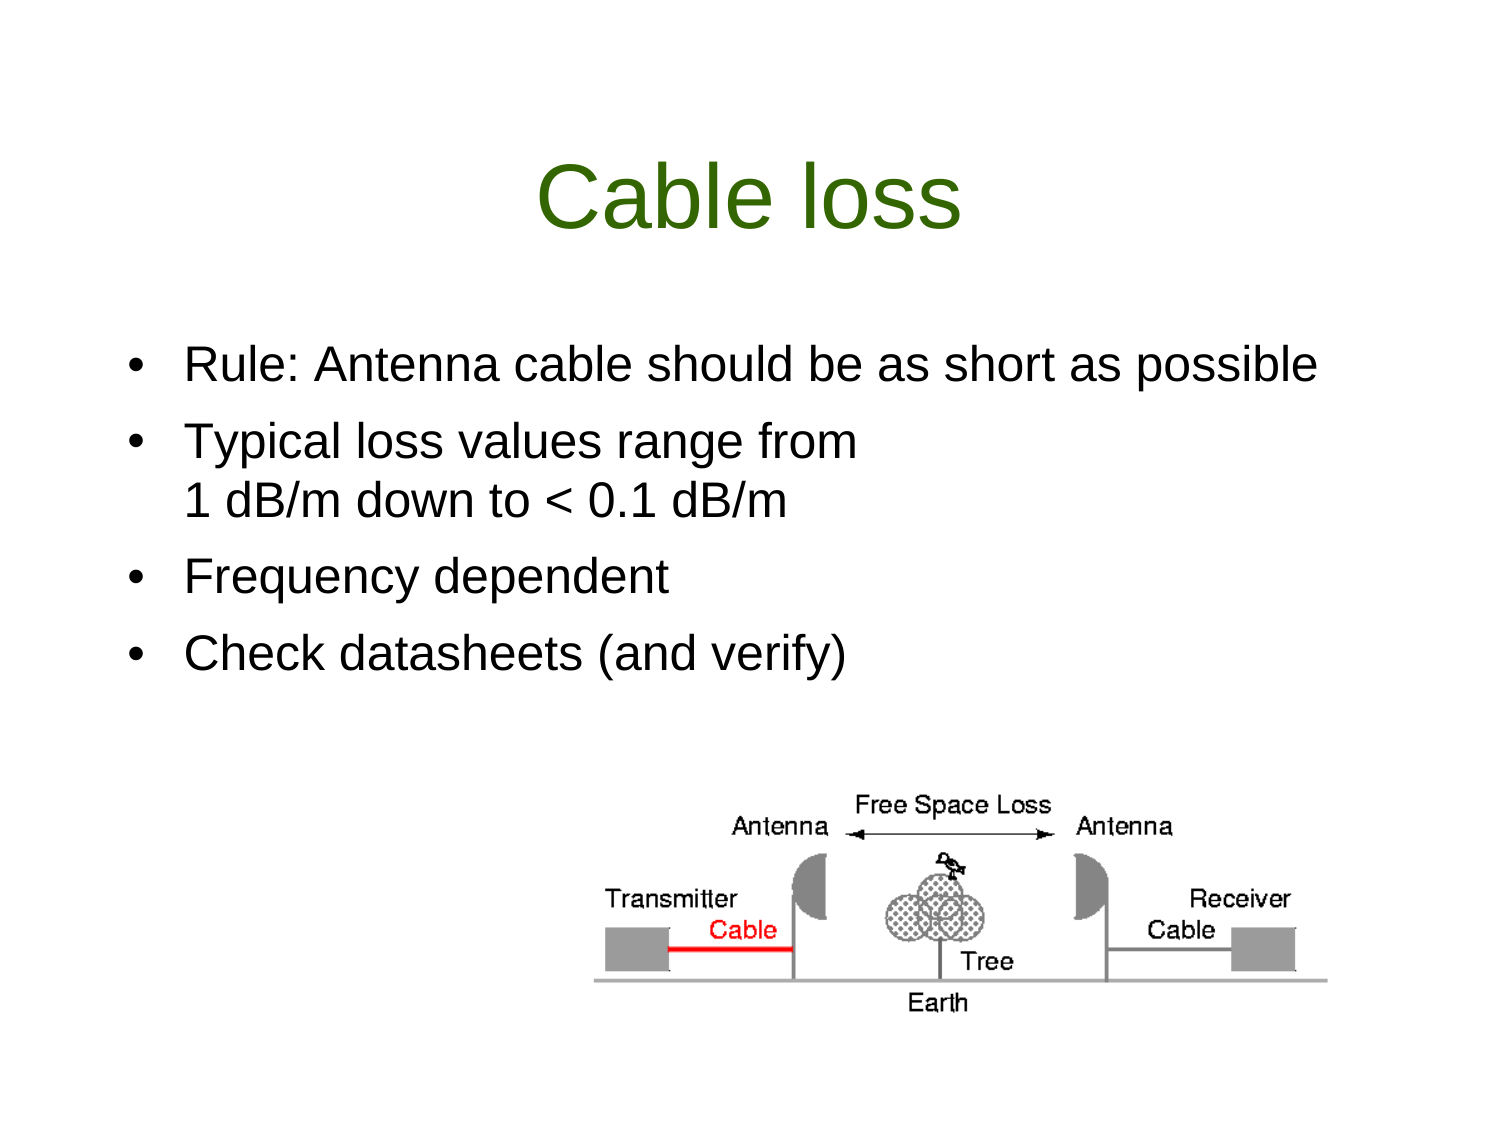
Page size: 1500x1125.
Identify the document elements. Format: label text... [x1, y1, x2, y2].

title Cable loss [112, 79, 1388, 309]
picture [589, 791, 1334, 1019]
list Rule: Antenna cable should be as short as possible Typical loss values range from 1 dB/m down to < 0.1 dB/m Frequency dependent Check datasheets (and verify) [112, 324, 1455, 1000]
